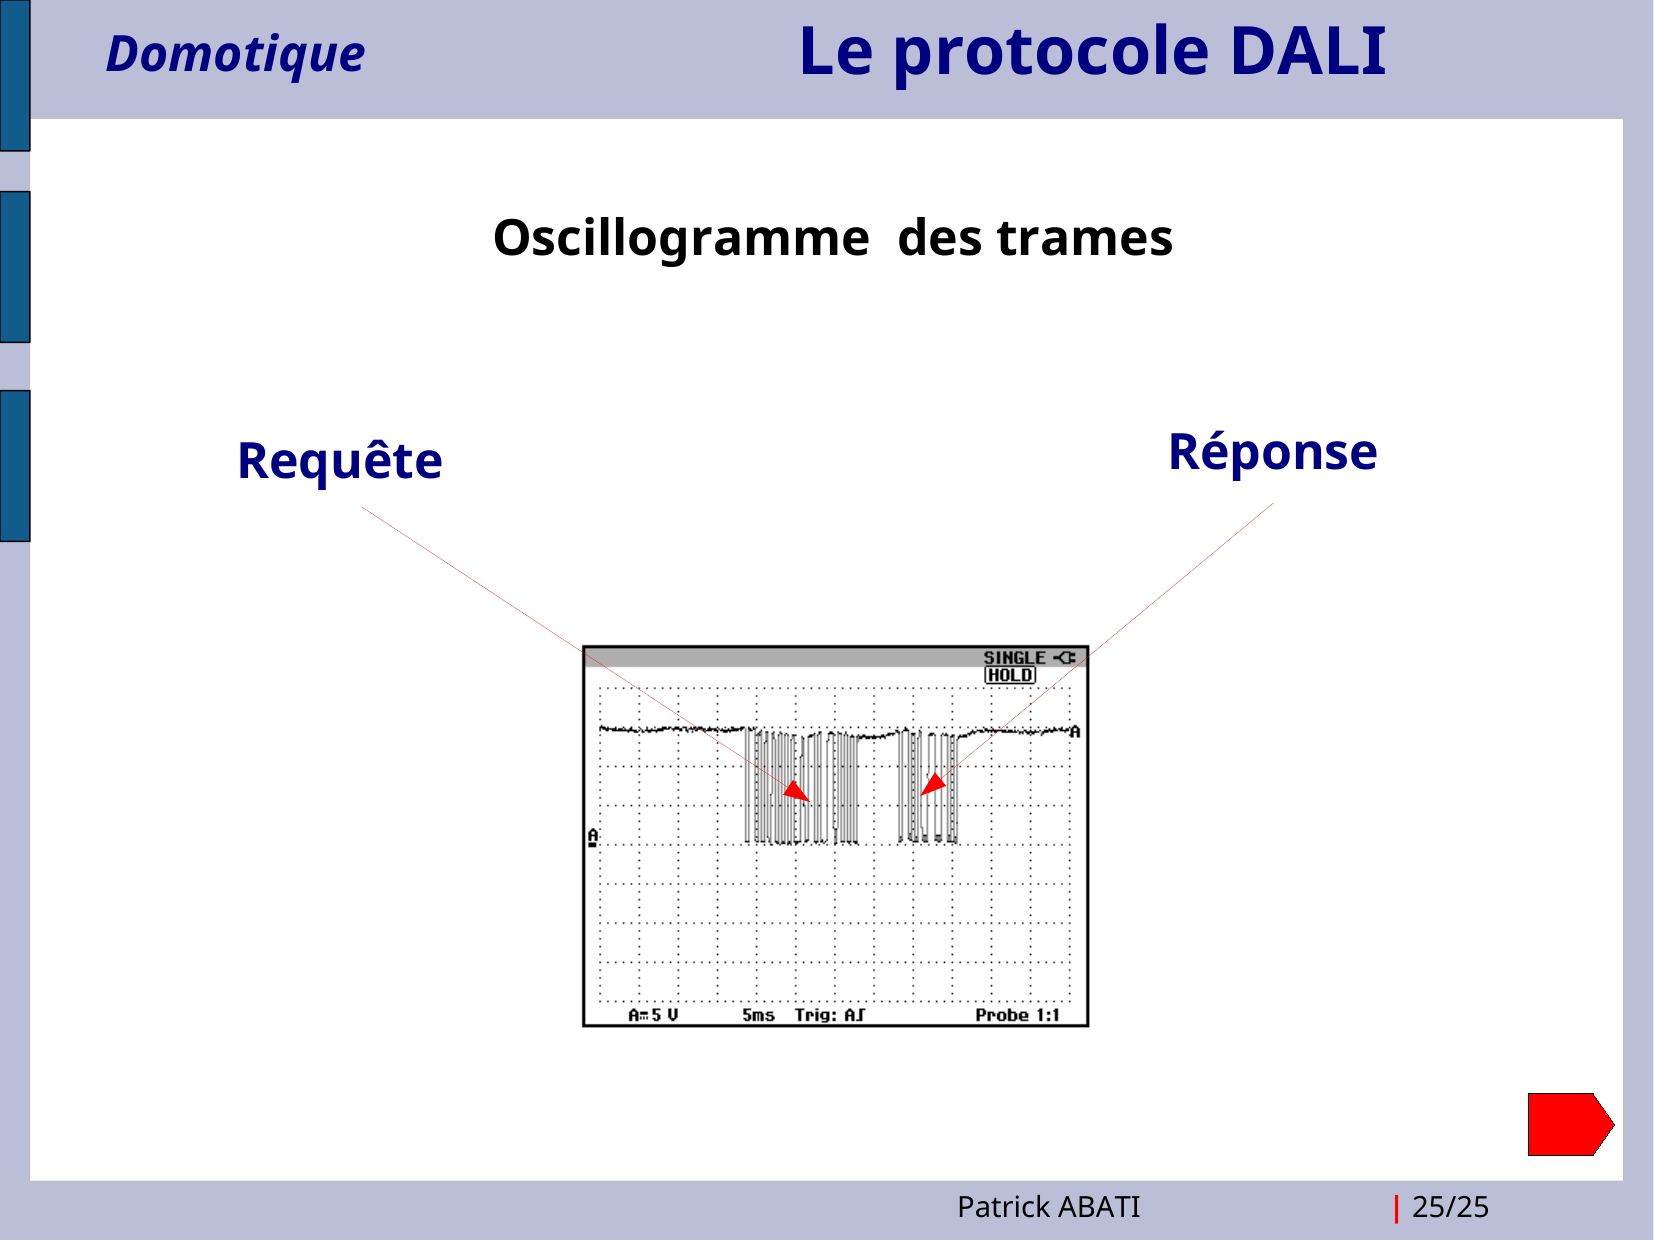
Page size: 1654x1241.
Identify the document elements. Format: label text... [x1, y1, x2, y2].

text_box Requête [179, 426, 501, 497]
text_box Réponse [1112, 417, 1434, 488]
picture [573, 636, 1099, 1037]
text_box [1528, 1093, 1615, 1156]
text_box Oscillogramme des trames [124, 203, 1543, 274]
